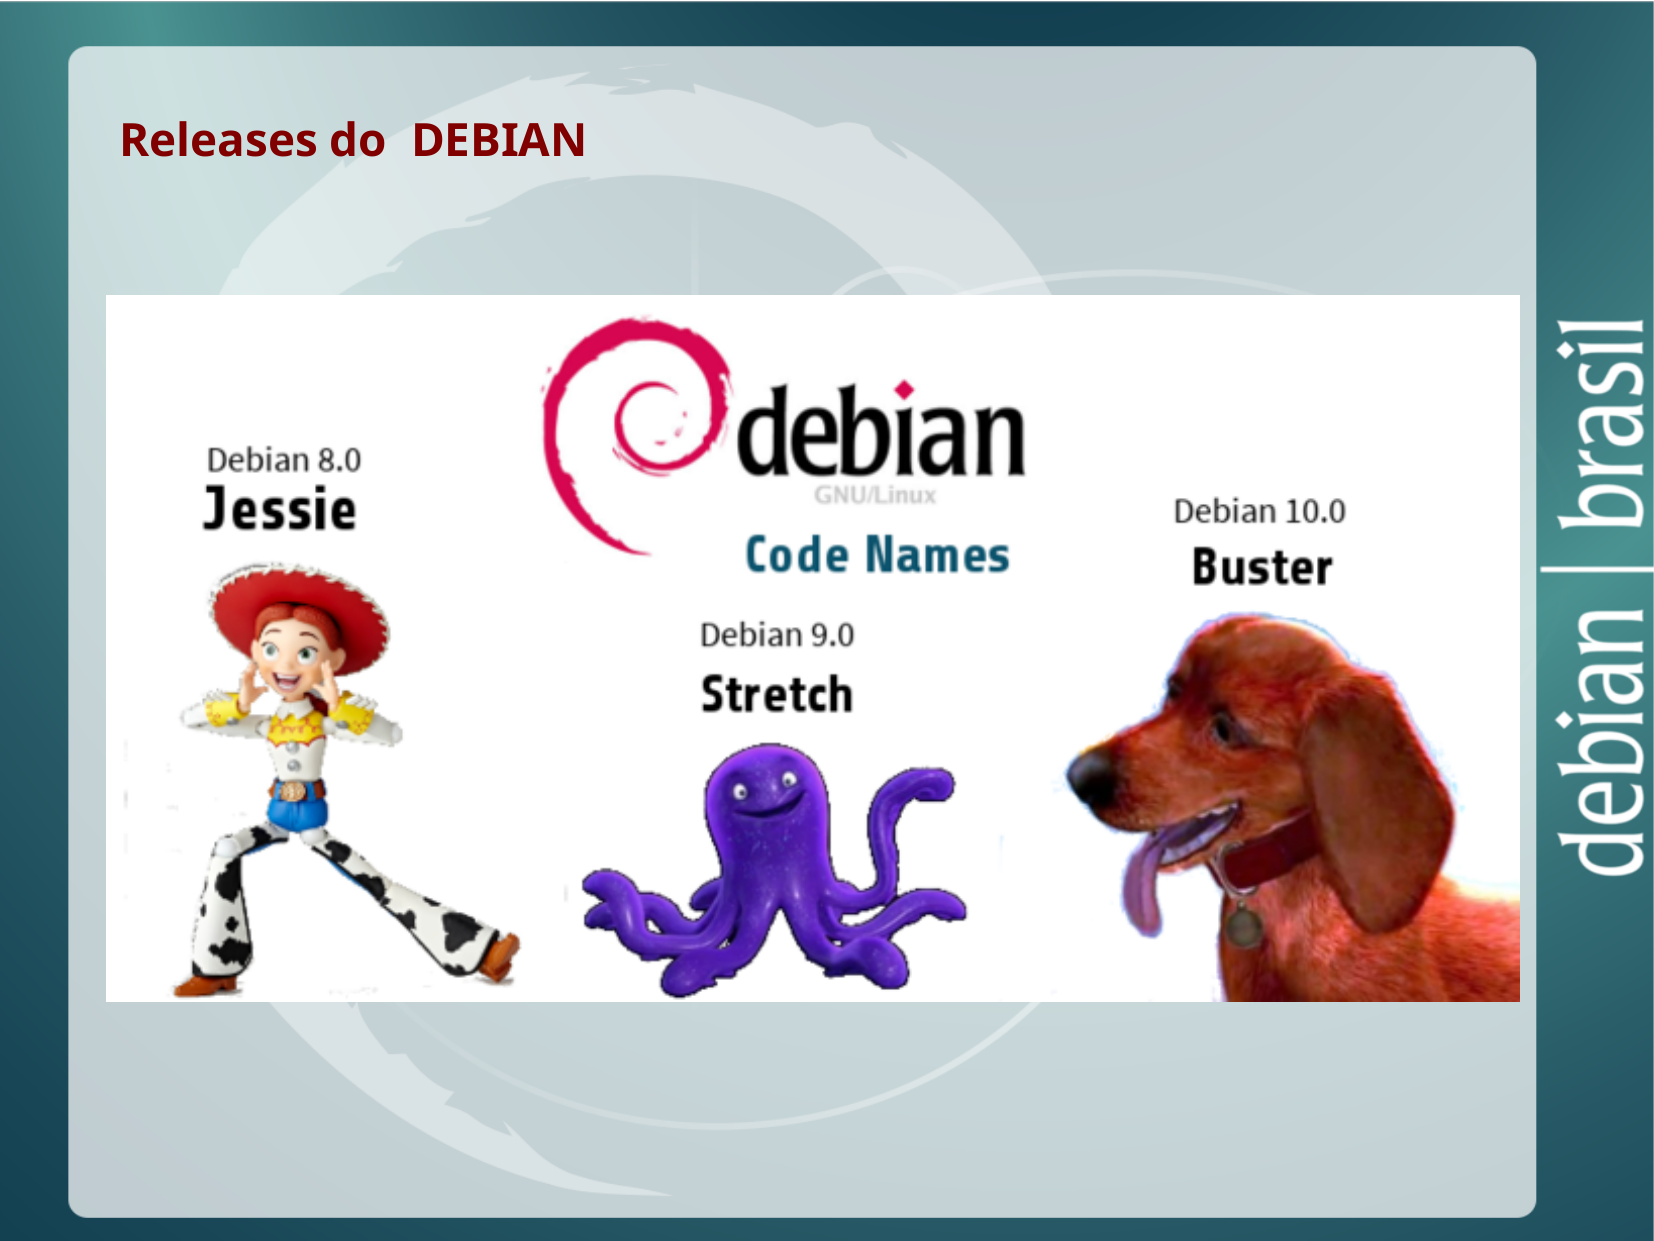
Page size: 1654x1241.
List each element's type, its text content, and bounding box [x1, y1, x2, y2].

picture [0, 0, 1654, 1241]
text_box Releases do DEBIAN [105, 100, 650, 178]
